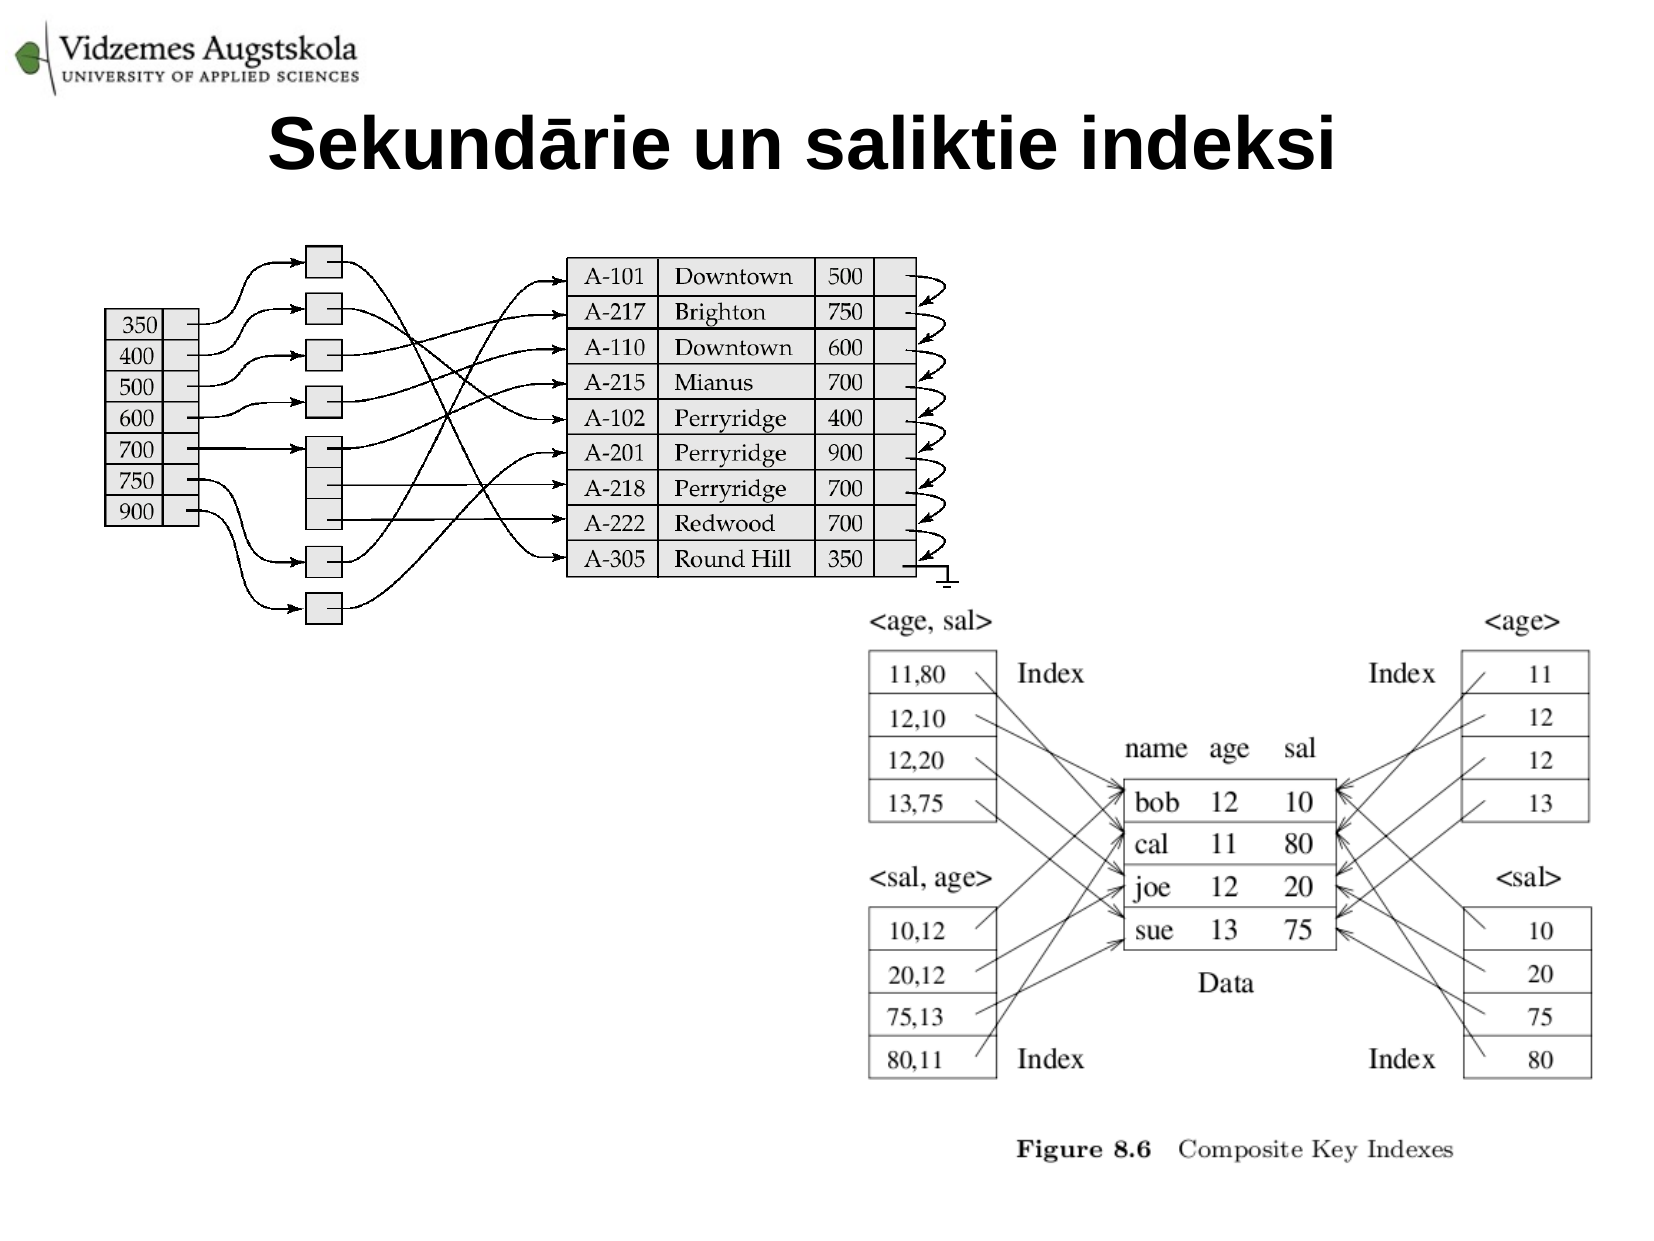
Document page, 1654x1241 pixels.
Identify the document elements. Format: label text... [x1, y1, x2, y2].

title Sekundārie un saliktie indeksi [94, 103, 1512, 188]
picture [5, 2, 368, 113]
picture [94, 242, 1601, 1176]
